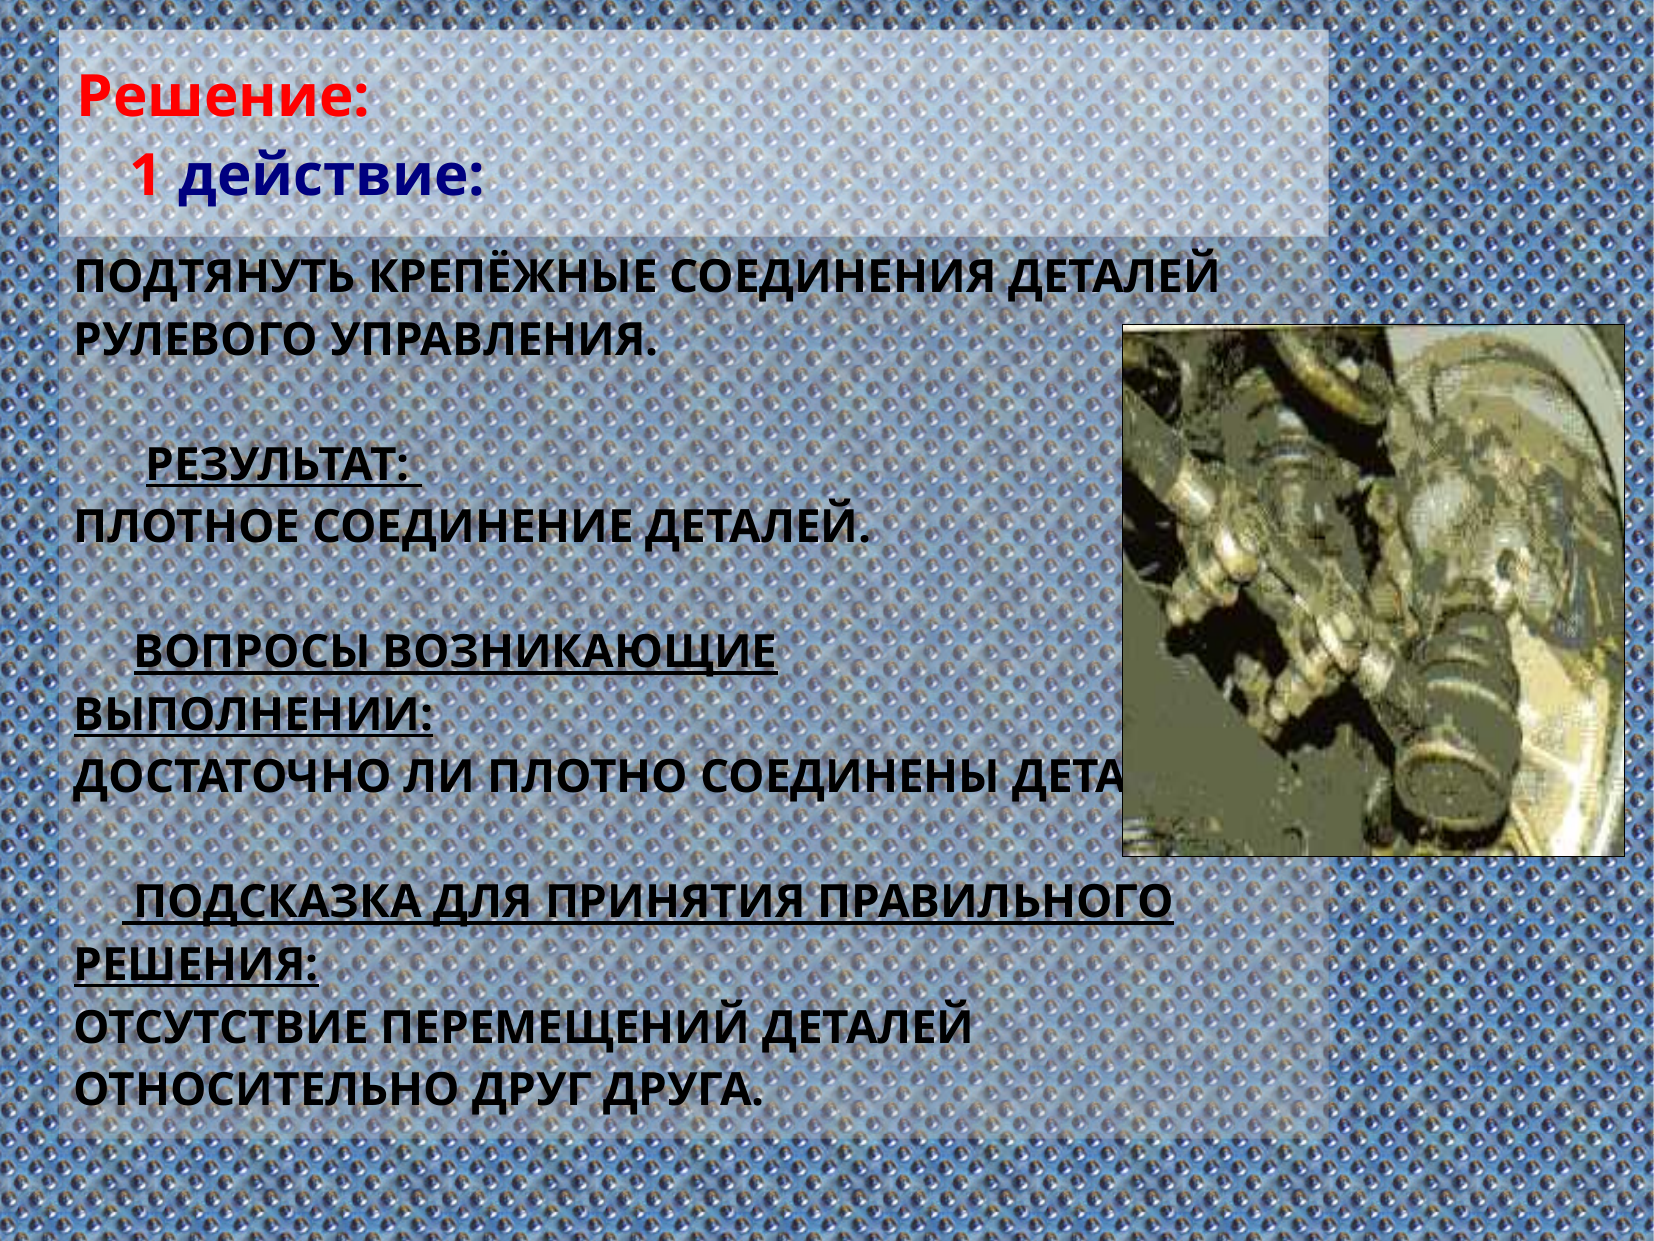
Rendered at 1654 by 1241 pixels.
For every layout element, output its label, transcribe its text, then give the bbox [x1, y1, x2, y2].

picture [0, 0, 1654, 1241]
text_box ПОДТЯНУТЬ КРЕПЁЖНЫЕ СОЕДИНЕНИЯ ДЕТАЛЕЙ РУЛЕВОГО УПРАВЛЕНИЯ. РЕЗУЛЬТАТ: ПЛОТНОЕ СОЕДИНЕНИЕ ДЕТАЛЕЙ. ВОПРОСЫ ВОЗНИКАЮЩИЕ ПРИ ВЫПОЛНЕНИИ: ДОСТАТОЧНО ЛИ ПЛОТНО СОЕДИНЕНЫ ДЕТАЛИ? ПОДСКАЗКА ДЛЯ ПРИНЯТИЯ ПРАВИЛЬНОГО РЕШЕНИЯ: ОТСУТСТВИЕ ПЕРЕМЕЩЕНИЙ ДЕТАЛЕЙ ОТНОСИТЕЛЬНО ДРУГ ДРУГА. [59, 236, 1329, 1139]
title Решение: 1 действие: [59, 29, 1329, 236]
